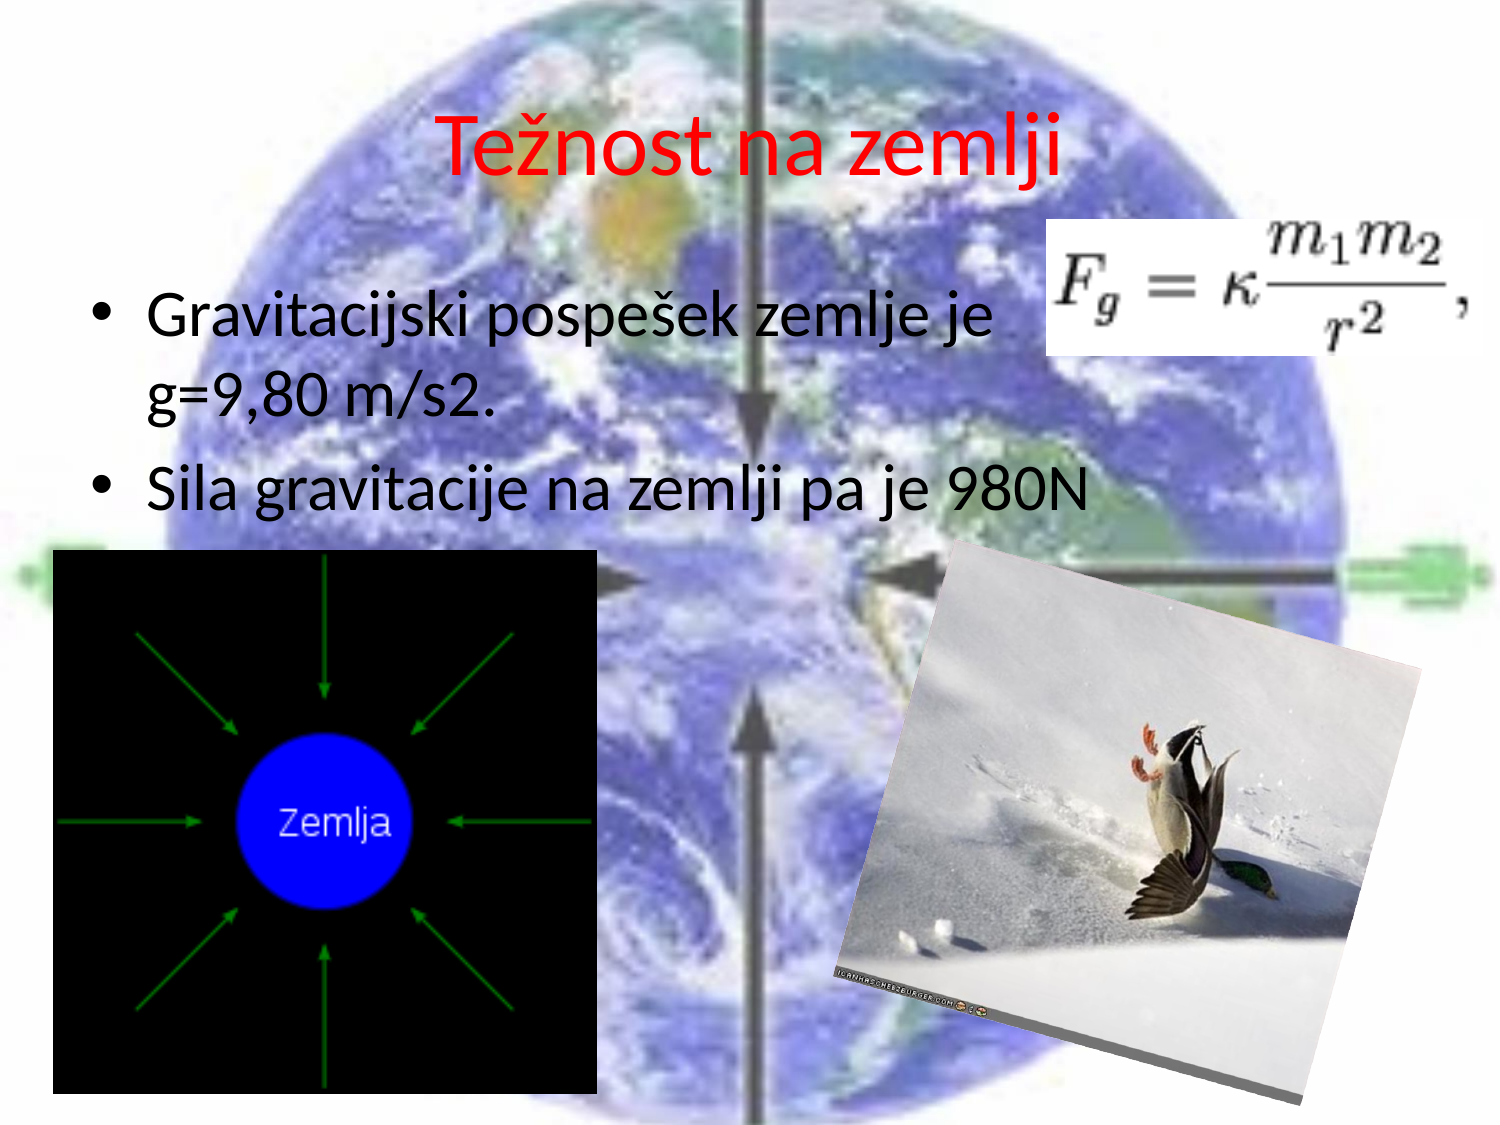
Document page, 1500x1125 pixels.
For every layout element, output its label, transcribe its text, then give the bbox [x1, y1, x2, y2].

title Težnost na zemlji [75, 45, 1425, 233]
picture [0, 0, 1500, 1125]
list Gravitacijski pospešek zemlje je g=9,80 m/s2. Sila gravitacije na zemlji pa je 980N [75, 262, 1425, 1005]
